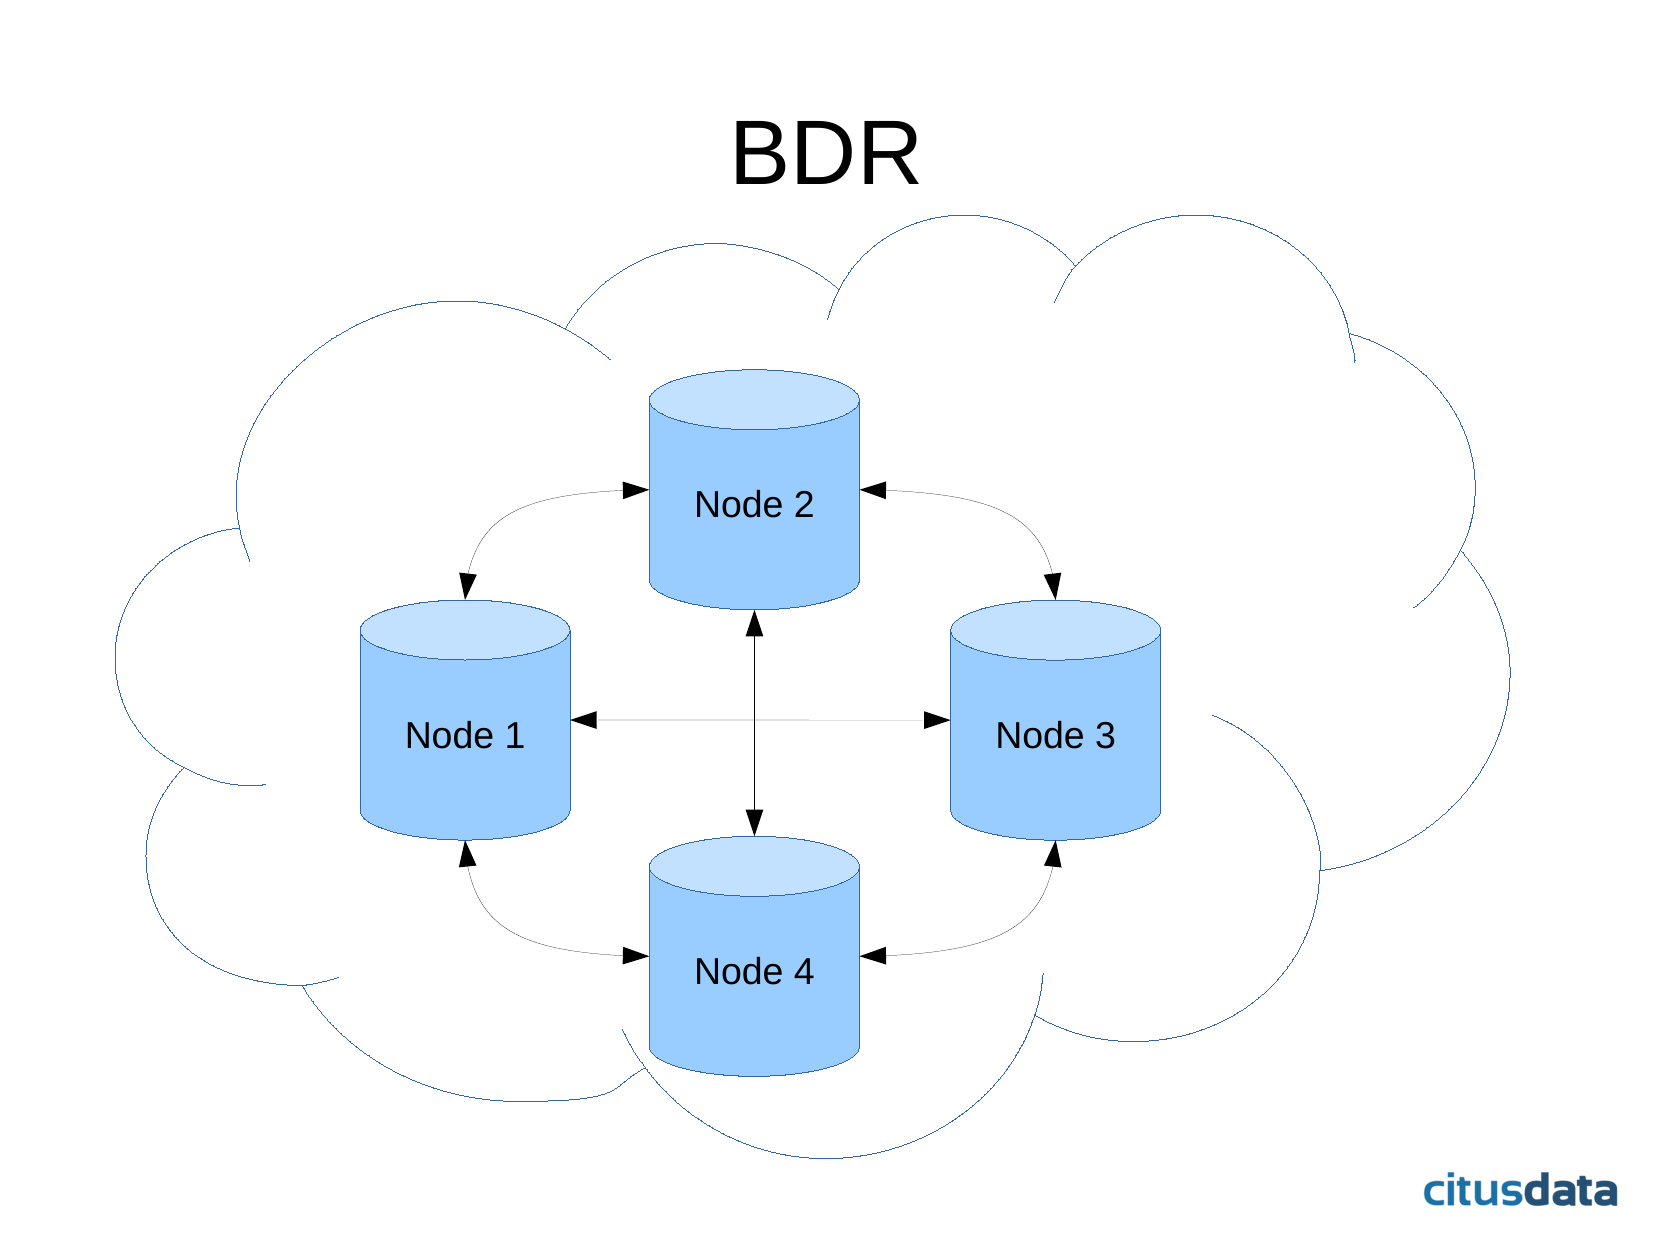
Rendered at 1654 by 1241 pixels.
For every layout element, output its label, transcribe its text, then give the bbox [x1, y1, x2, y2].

title BDR [82, 49, 1571, 257]
text_box Node 1 [360, 631, 571, 841]
text_box Node 2 [649, 403, 860, 610]
text_box Node 4 [649, 869, 860, 1077]
picture [1420, 1167, 1622, 1209]
text_box Node 3 [950, 632, 1161, 841]
